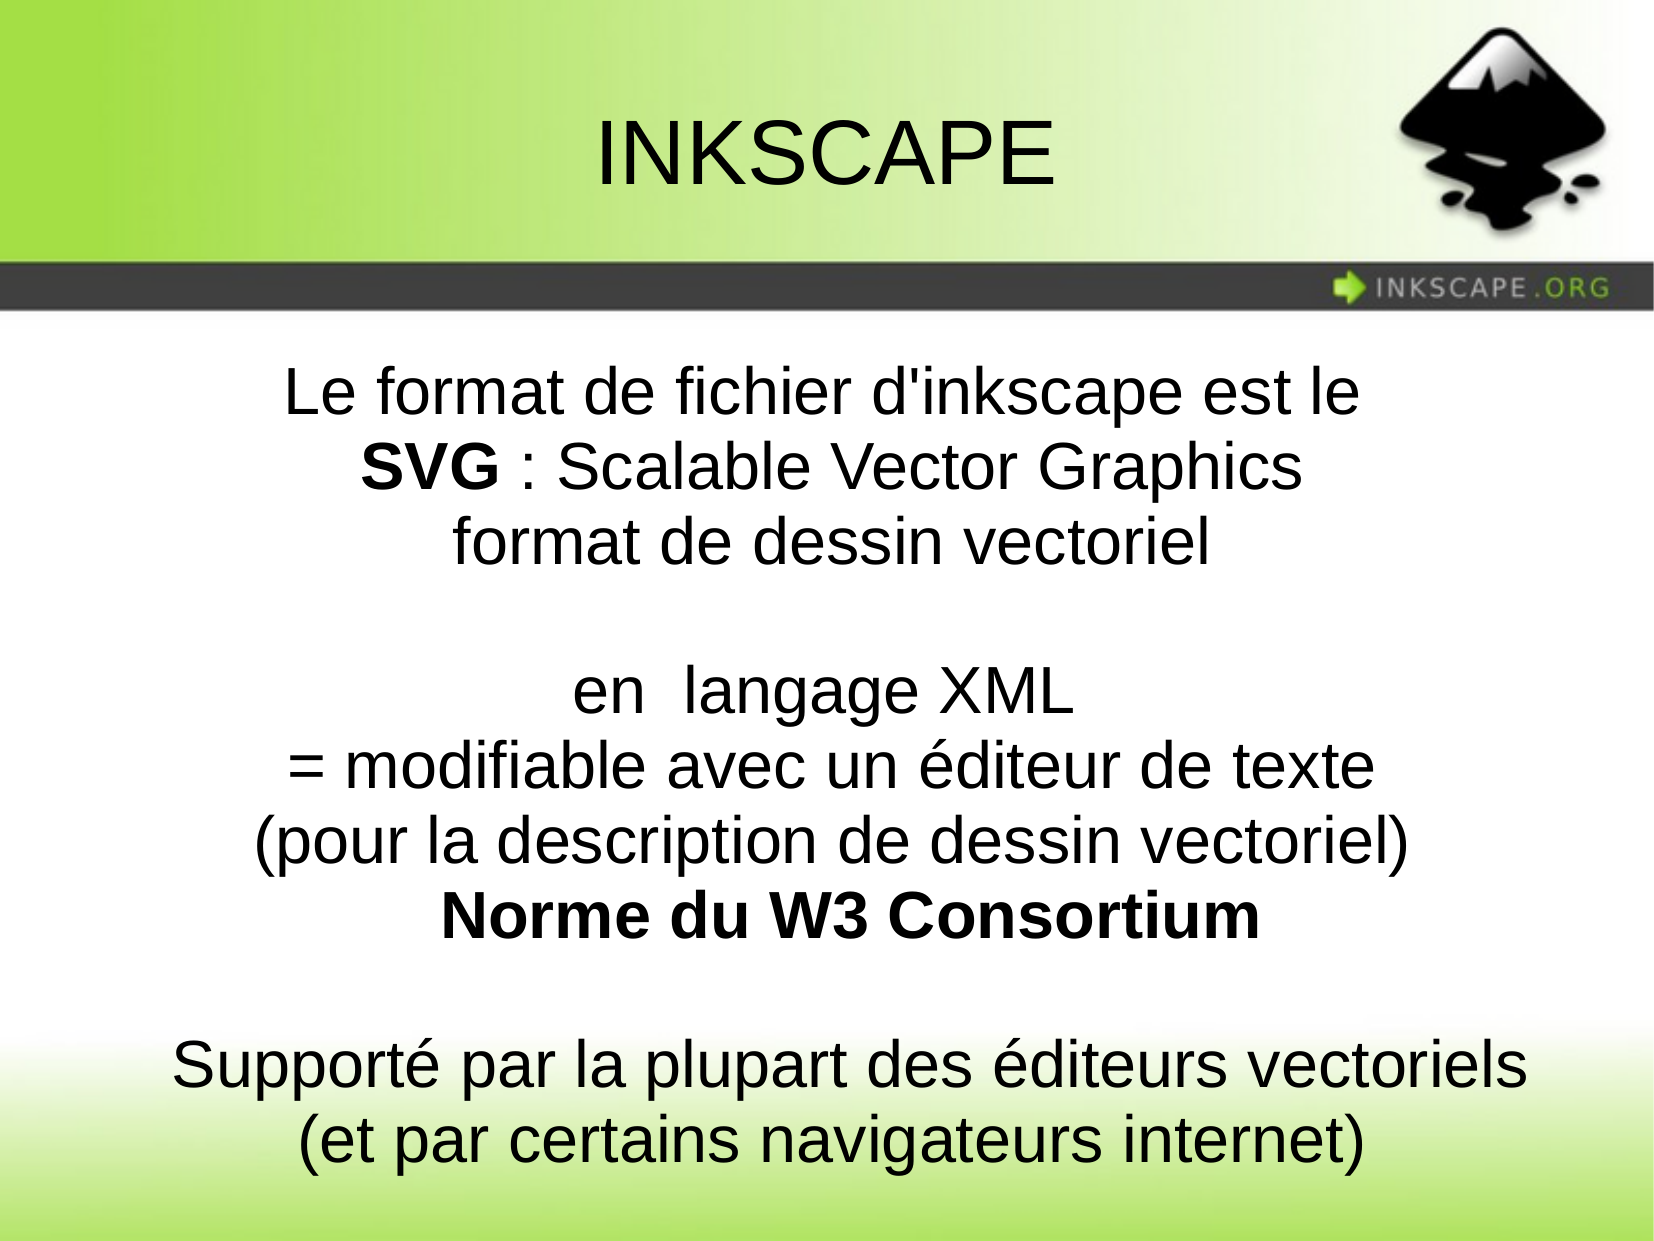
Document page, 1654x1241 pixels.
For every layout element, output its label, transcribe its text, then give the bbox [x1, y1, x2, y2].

picture [0, 0, 1654, 1241]
subtitle Le format de fichier d'inkscape est le SVG : Scalable Vector Graphics format de dessin vectoriel en langage XML = modifiable avec un éditeur de texte (pour la description de dessin vectoriel) Norme du W3 Consortium Supporté par la plupart des éditeurs vectoriels (et par certains navigateurs internet) [88, 354, 1577, 1177]
title INKSCAPE [82, 56, 1571, 250]
